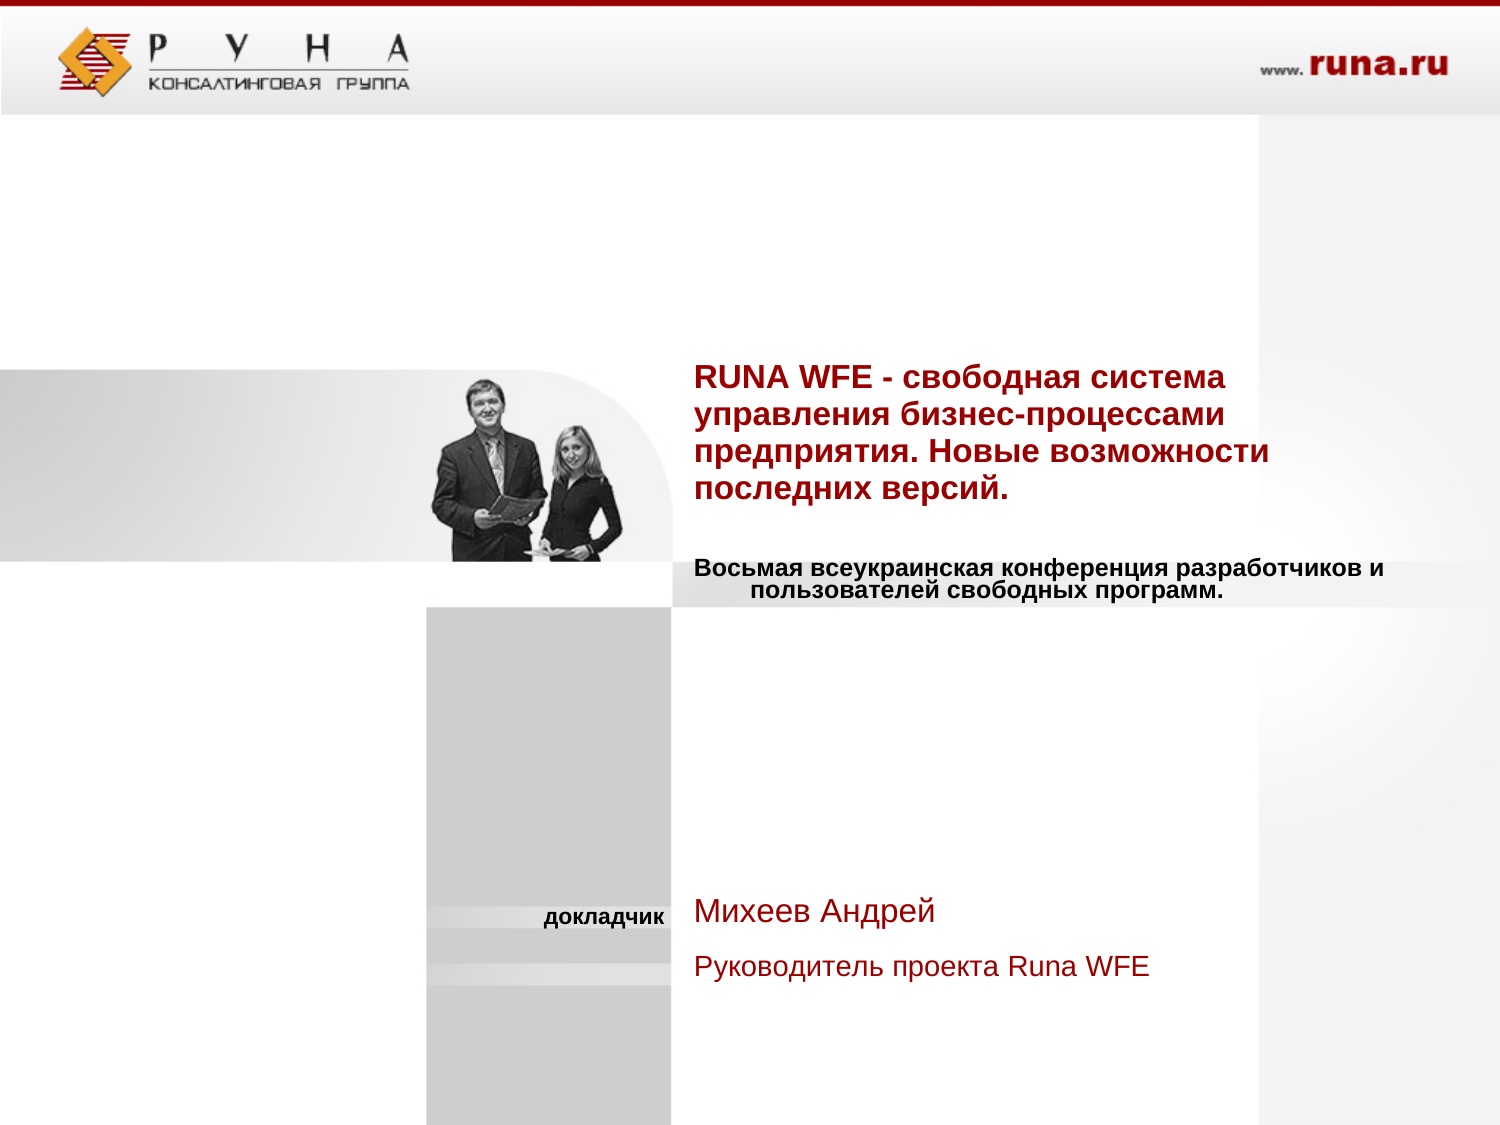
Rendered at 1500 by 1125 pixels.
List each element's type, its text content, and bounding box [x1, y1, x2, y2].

text_box Михеев Андрей [678, 873, 1459, 945]
subtitle Восьмая всеукраинская конференция разработчиков и пользователей свободных программ. [679, 550, 1459, 622]
text_box Руководитель проекта Runa WFE [679, 934, 1460, 995]
title RUNA WFE - свободная система управления бизнес-процессами предприятия. Новые возможности последних версий. [679, 337, 1400, 528]
picture [0, 0, 1500, 1125]
text_box докладчик [419, 898, 678, 929]
